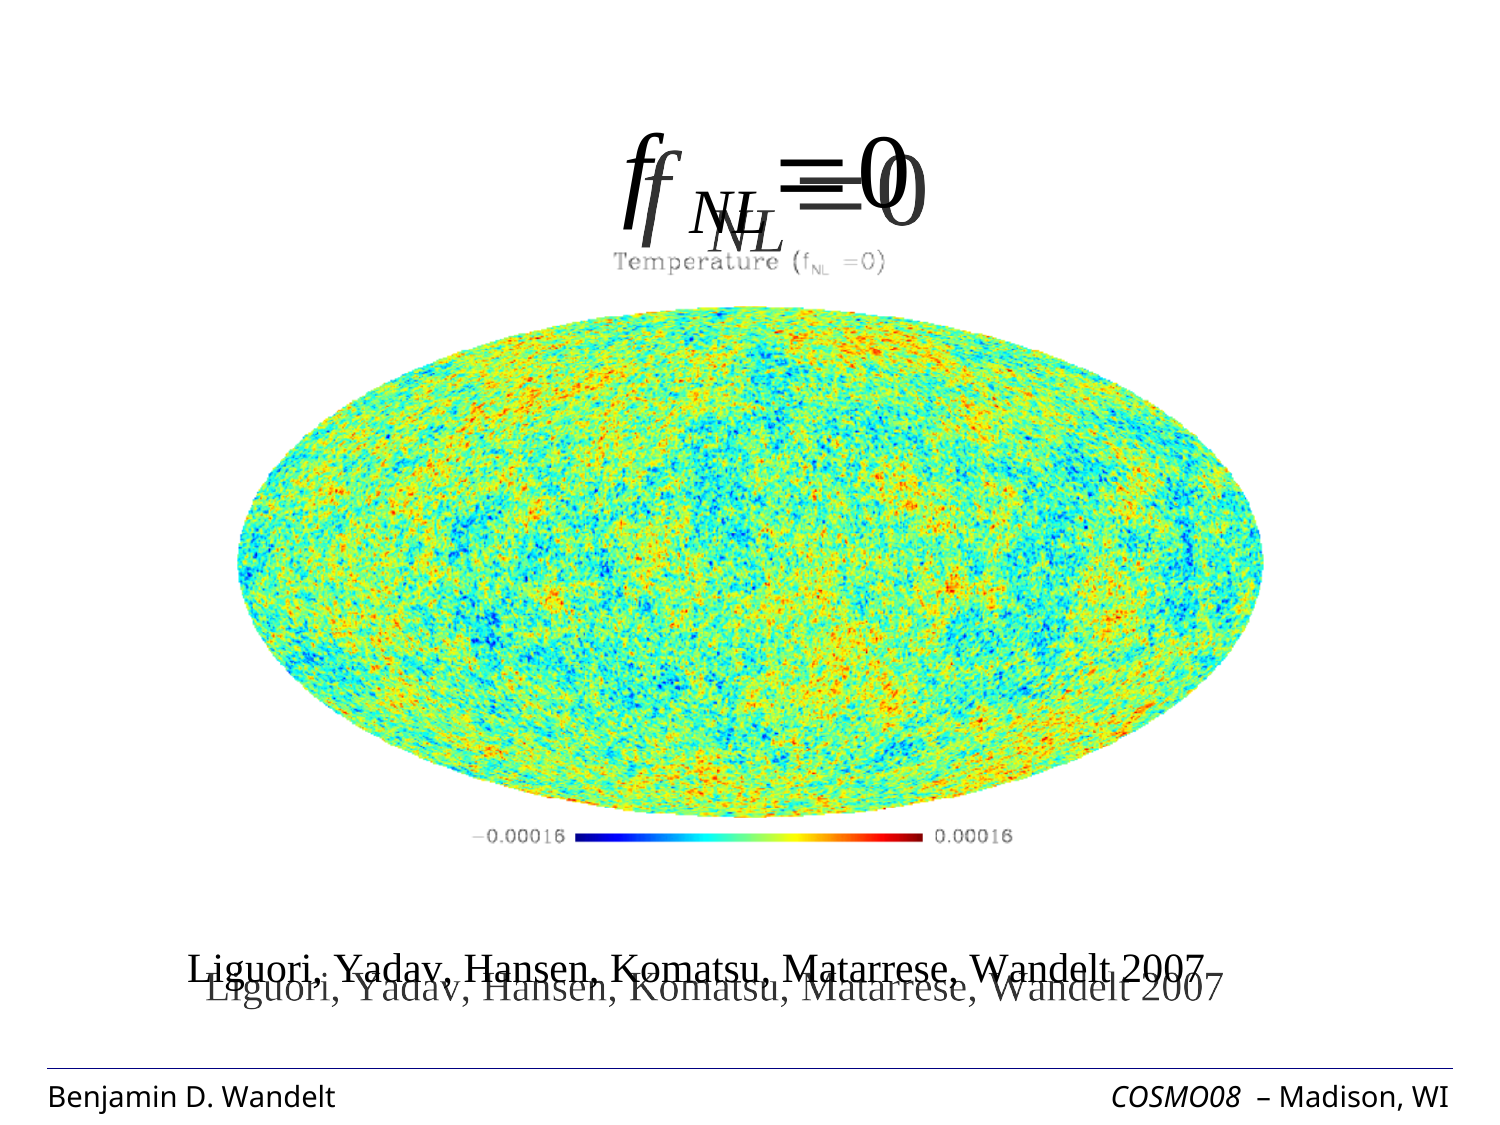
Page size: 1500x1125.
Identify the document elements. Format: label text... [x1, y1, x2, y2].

chart [575, 114, 938, 247]
picture [228, 236, 1274, 889]
text_box Liguori, Yadav, Hansen, Komatsu, Matarrese, Wandelt 2007 [172, 937, 1370, 1000]
